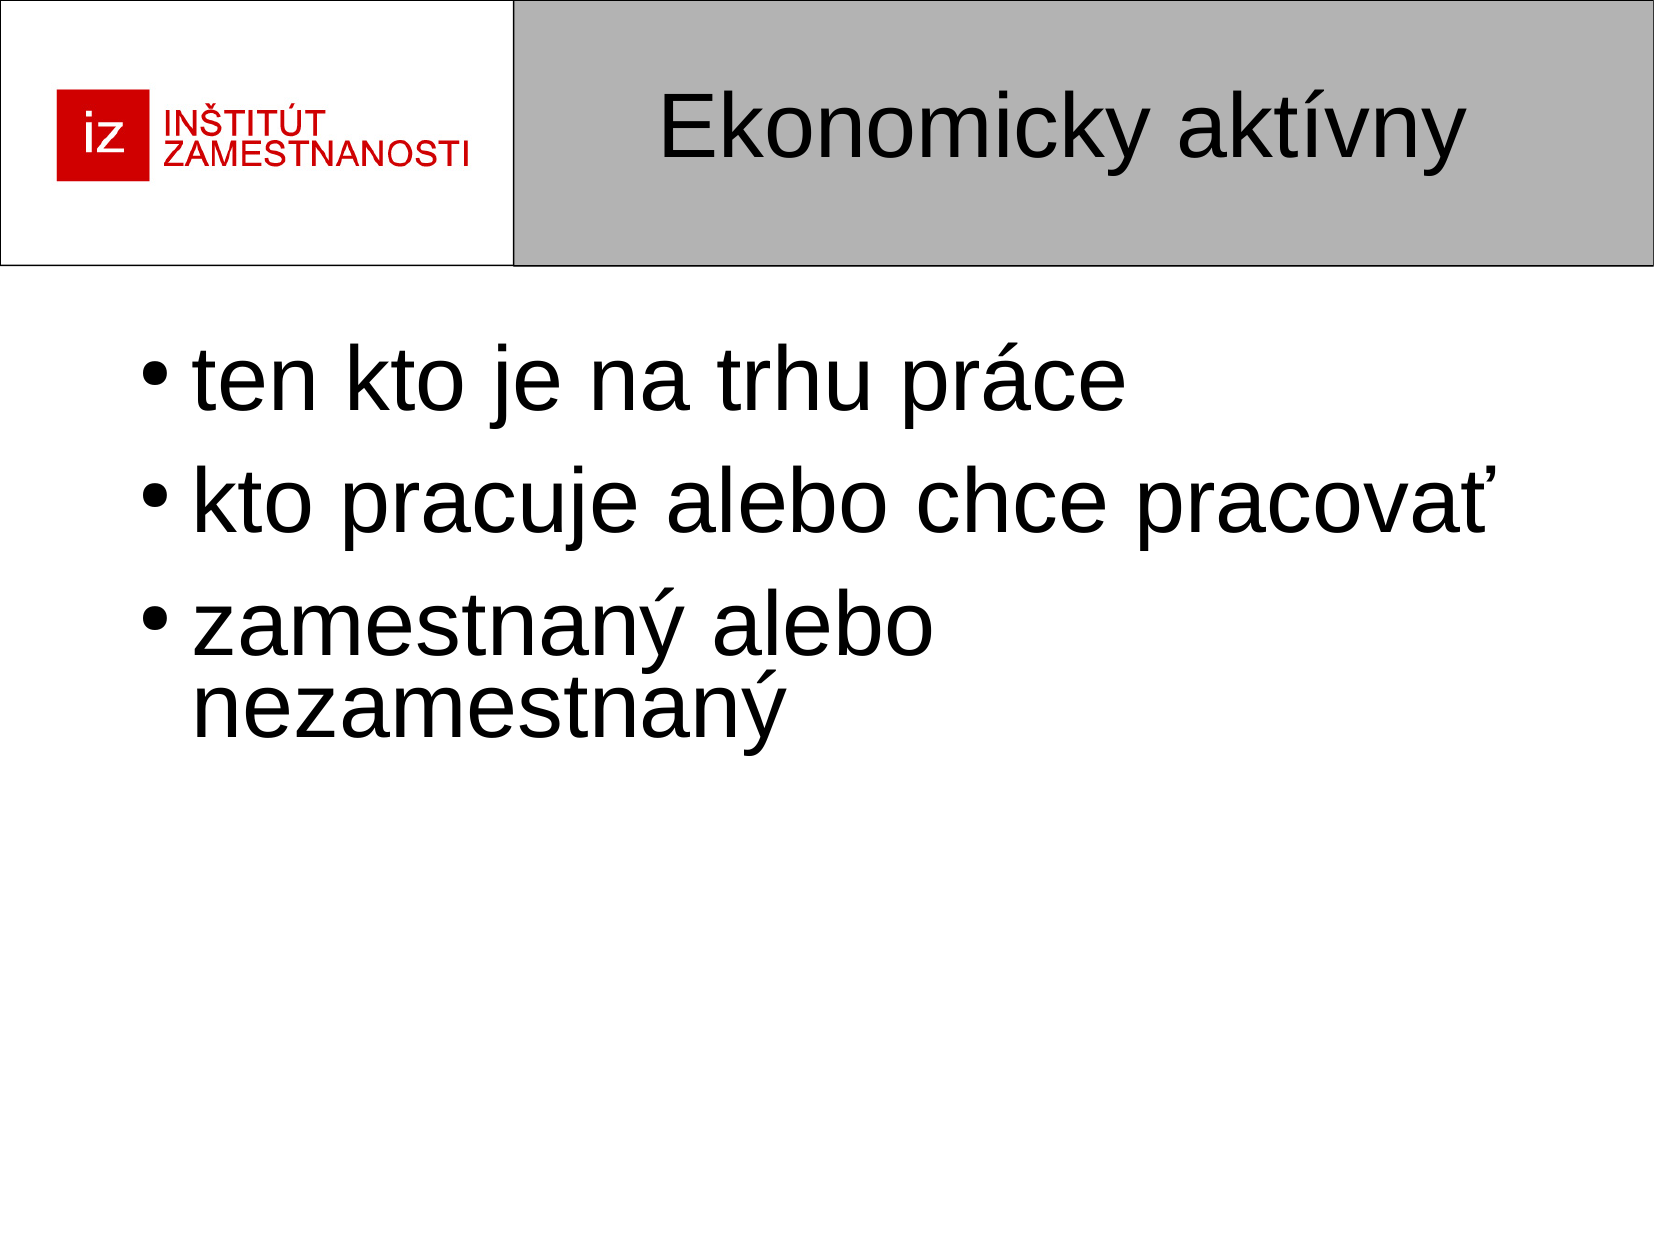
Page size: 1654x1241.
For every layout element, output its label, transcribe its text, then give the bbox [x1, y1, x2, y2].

picture [5, 8, 512, 257]
title Ekonomicky aktívny [561, 37, 1565, 229]
list ten kto je na trhu práce kto pracuje alebo chce pracovať zamestnaný alebo nezamestnaný [121, 344, 1533, 1112]
